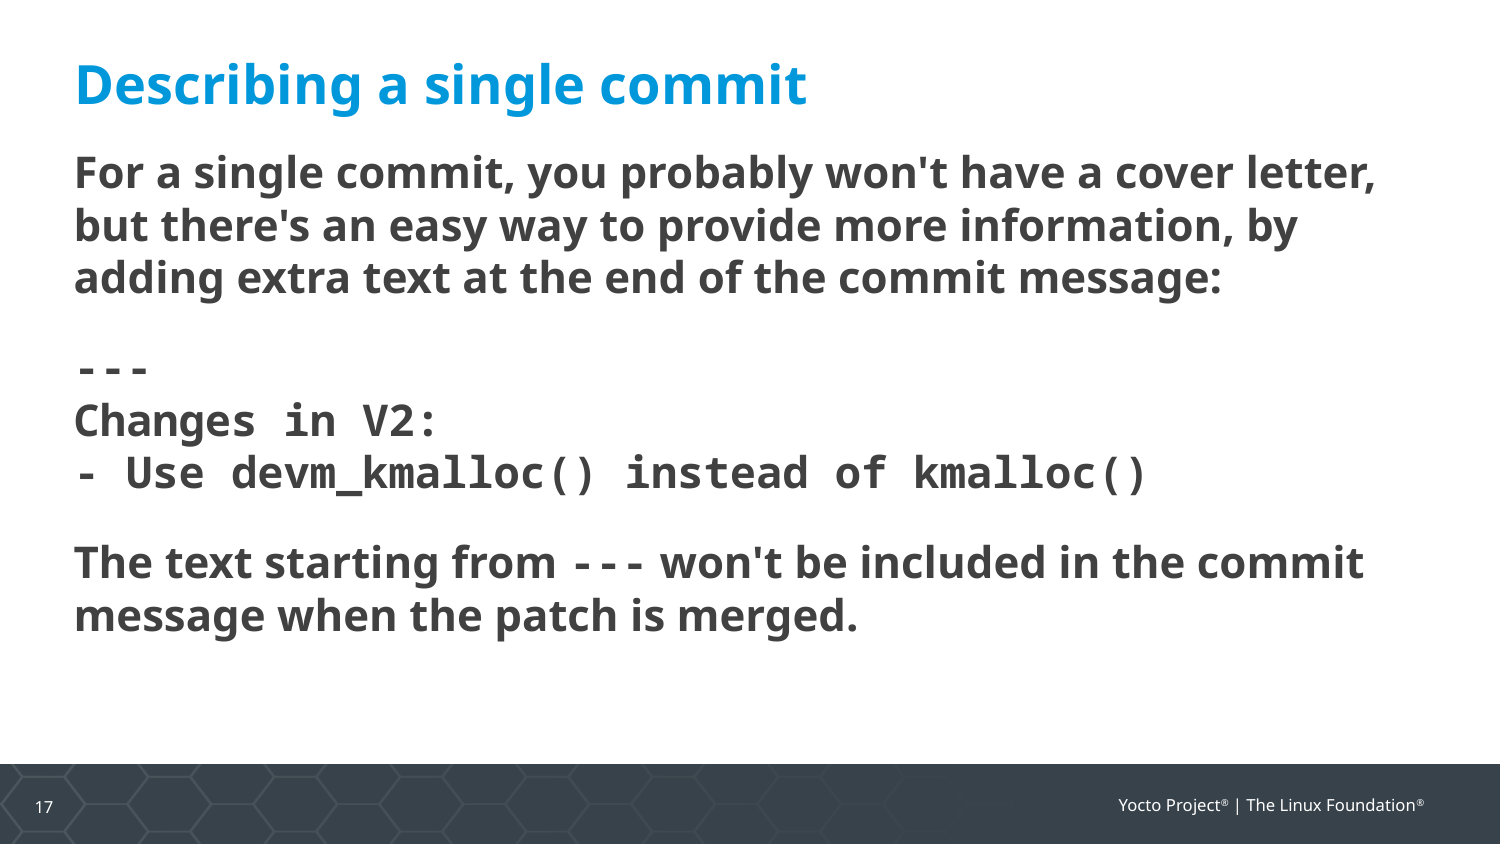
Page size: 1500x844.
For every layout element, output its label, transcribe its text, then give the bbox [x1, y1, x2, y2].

list For a single commit, you probably won't have a cover letter, but there's an easy way to provide more information, by adding extra text at the end of the commit message: --- Changes in V2: - Use devm_kmalloc() instead of kmalloc() The text starting from --- won't be included in the commit message when the patch is merged. [73, 144, 1425, 703]
picture [0, 0, 1500, 844]
title Describing a single commit [74, 50, 1425, 144]
